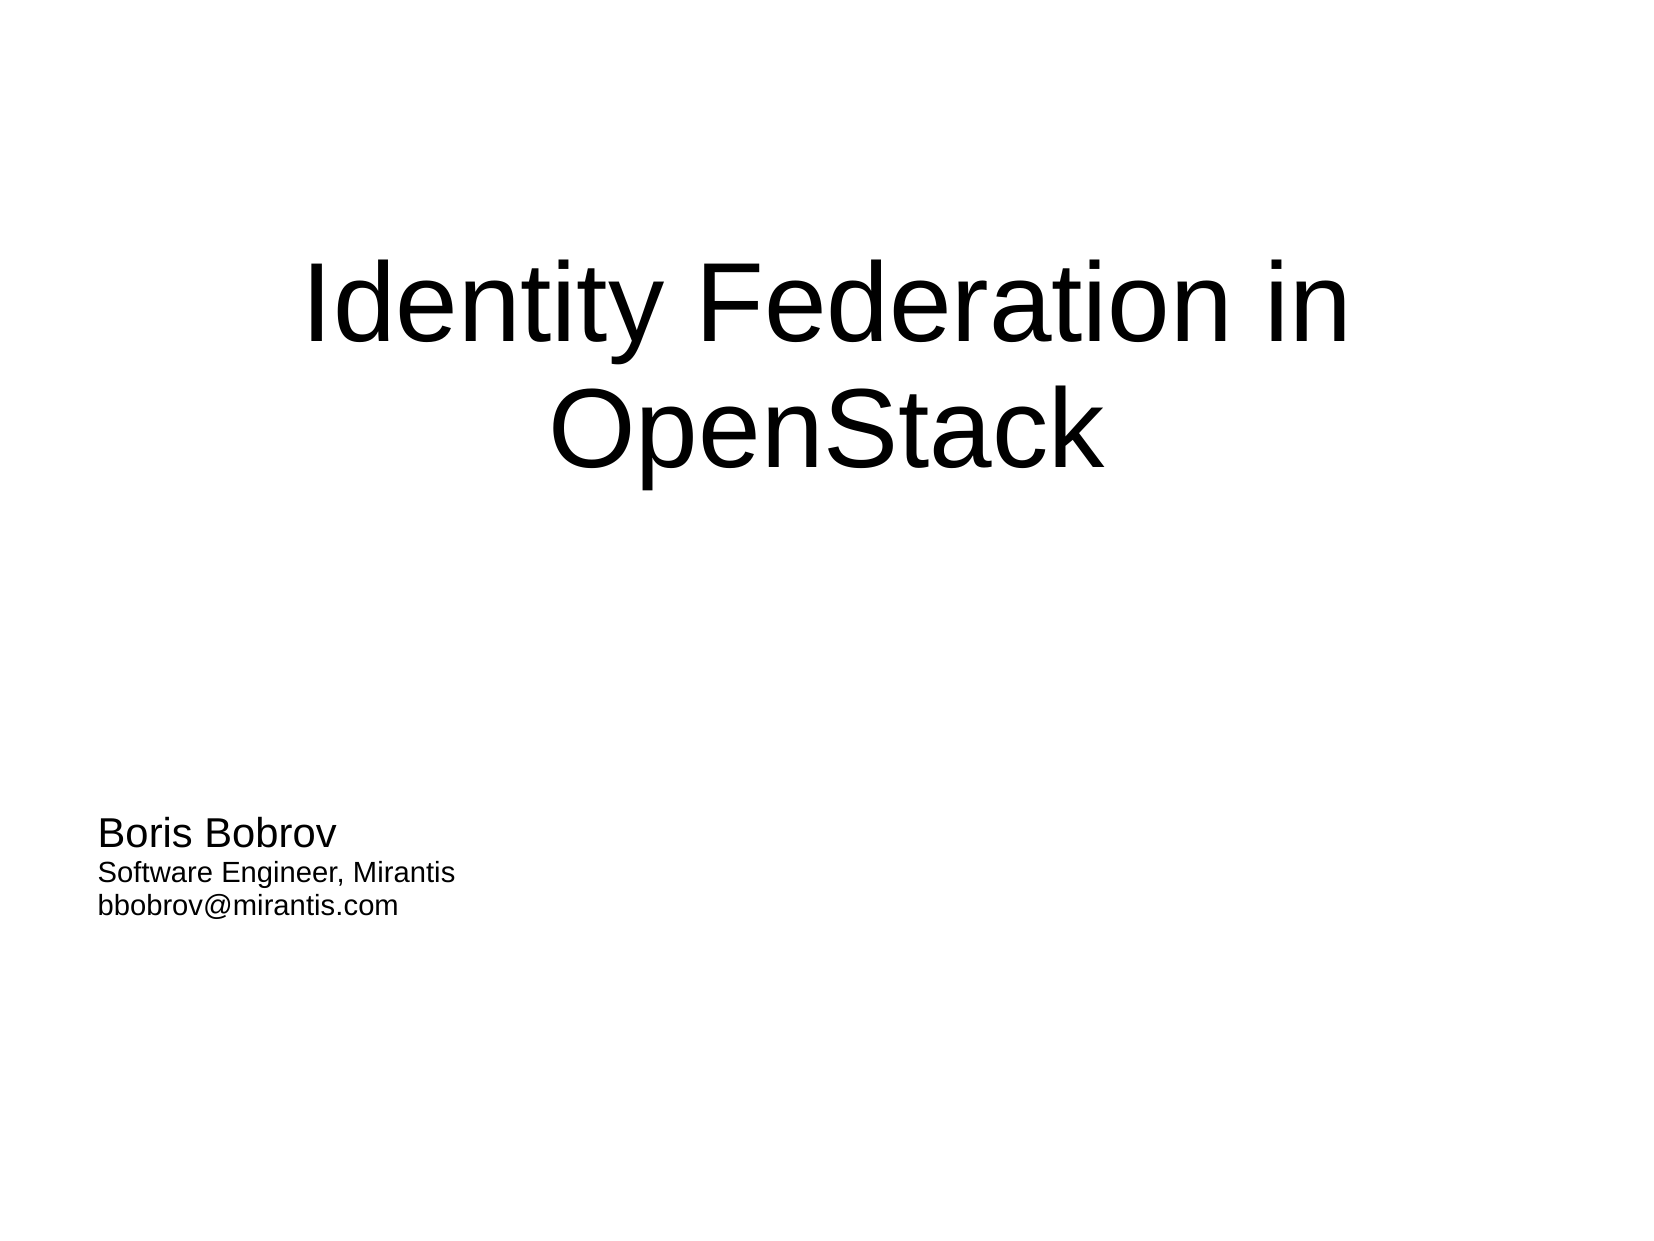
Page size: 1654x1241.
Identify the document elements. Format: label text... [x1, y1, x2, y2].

title Identity Federation in OpenStack [82, 240, 1571, 492]
subtitle Boris Bobrov Software Engineer, Mirantis bbobrov@mirantis.com [97, 810, 901, 1145]
